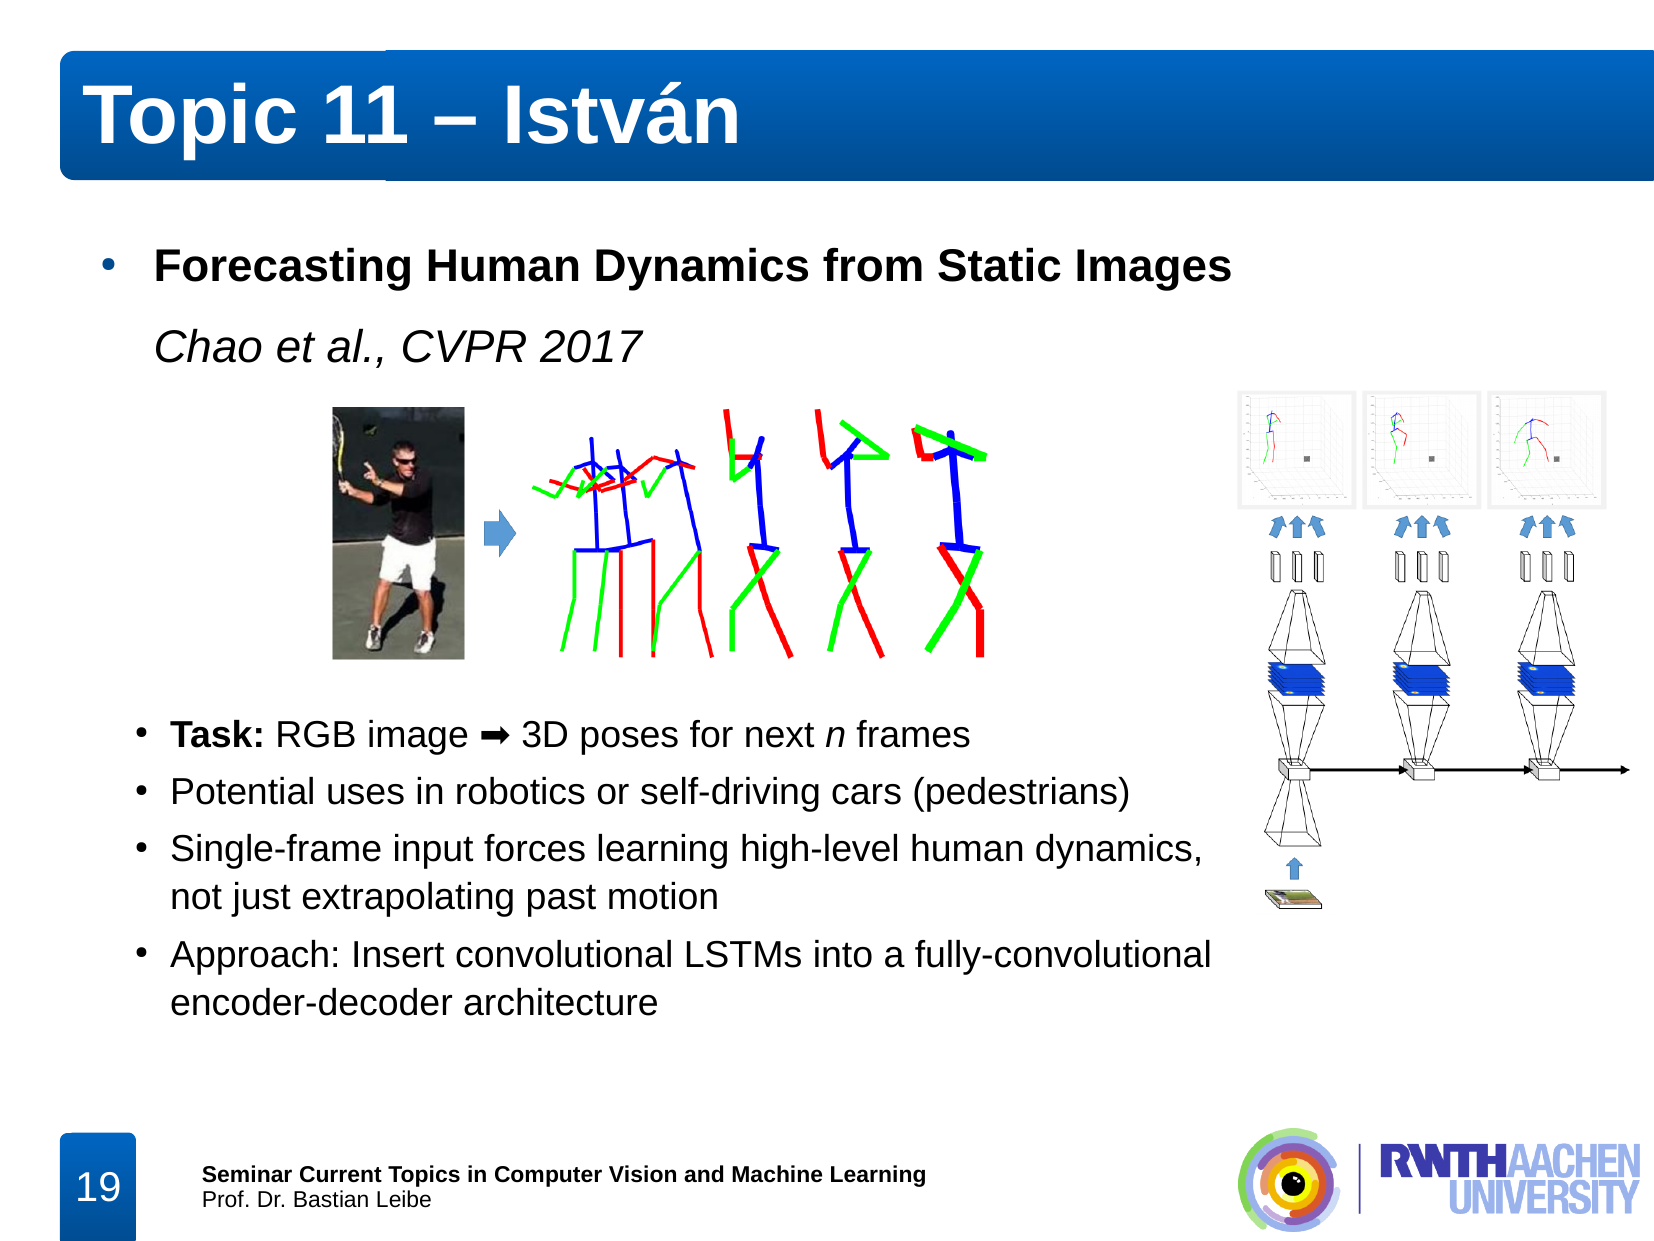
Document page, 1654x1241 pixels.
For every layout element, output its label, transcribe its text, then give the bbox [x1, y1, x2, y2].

text_box Task: RGB image ➡ 3D poses for next n frames Potential uses in robotics or self-driving cars (pedestrians) Single-frame input forces learning high-level human dynamics, not just extrapolating past motion Approach: Insert convolutional LSTMs into a fully-convolutional encoder-decoder architecture [120, 699, 1261, 1036]
picture [1235, 389, 1632, 916]
list Forecasting Human Dynamics from Static Images Chao et al., CVPR 2017 [82, 240, 1576, 391]
picture [1238, 1128, 1640, 1232]
title Topic 11 – István [82, 61, 1571, 168]
picture [330, 404, 991, 661]
